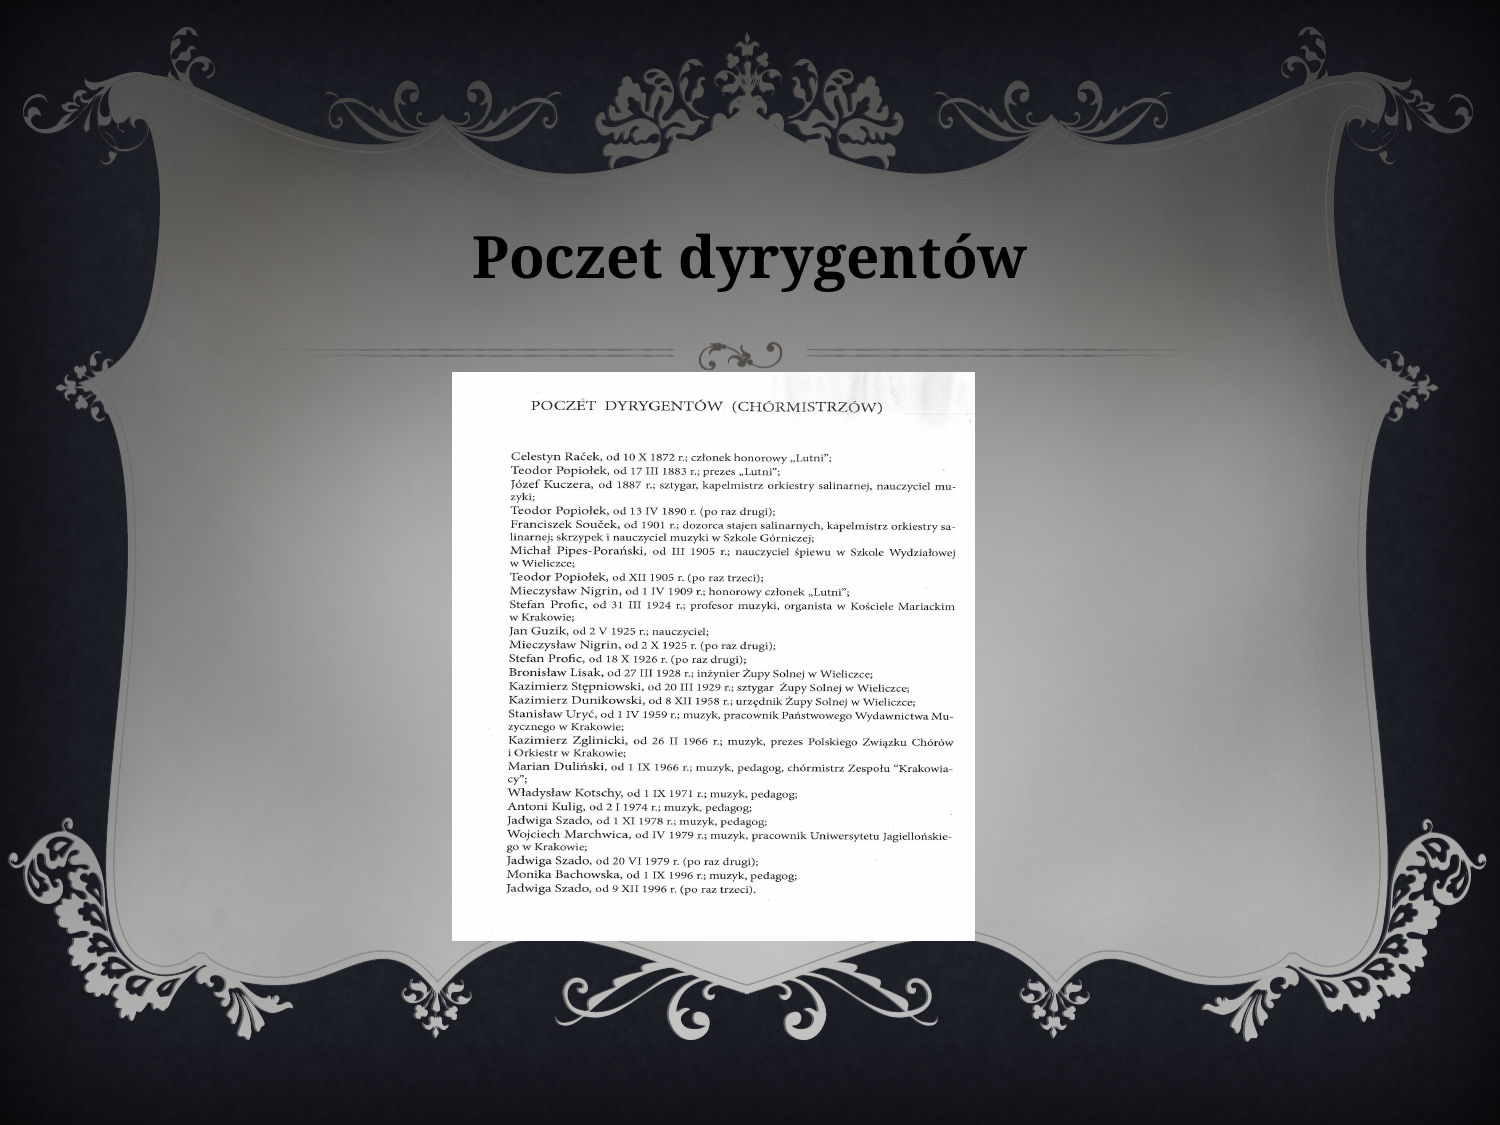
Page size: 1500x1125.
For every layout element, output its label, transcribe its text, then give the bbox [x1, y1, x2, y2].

title Poczet dyrygentów [225, 212, 1275, 325]
picture [0, 0, 1500, 1125]
